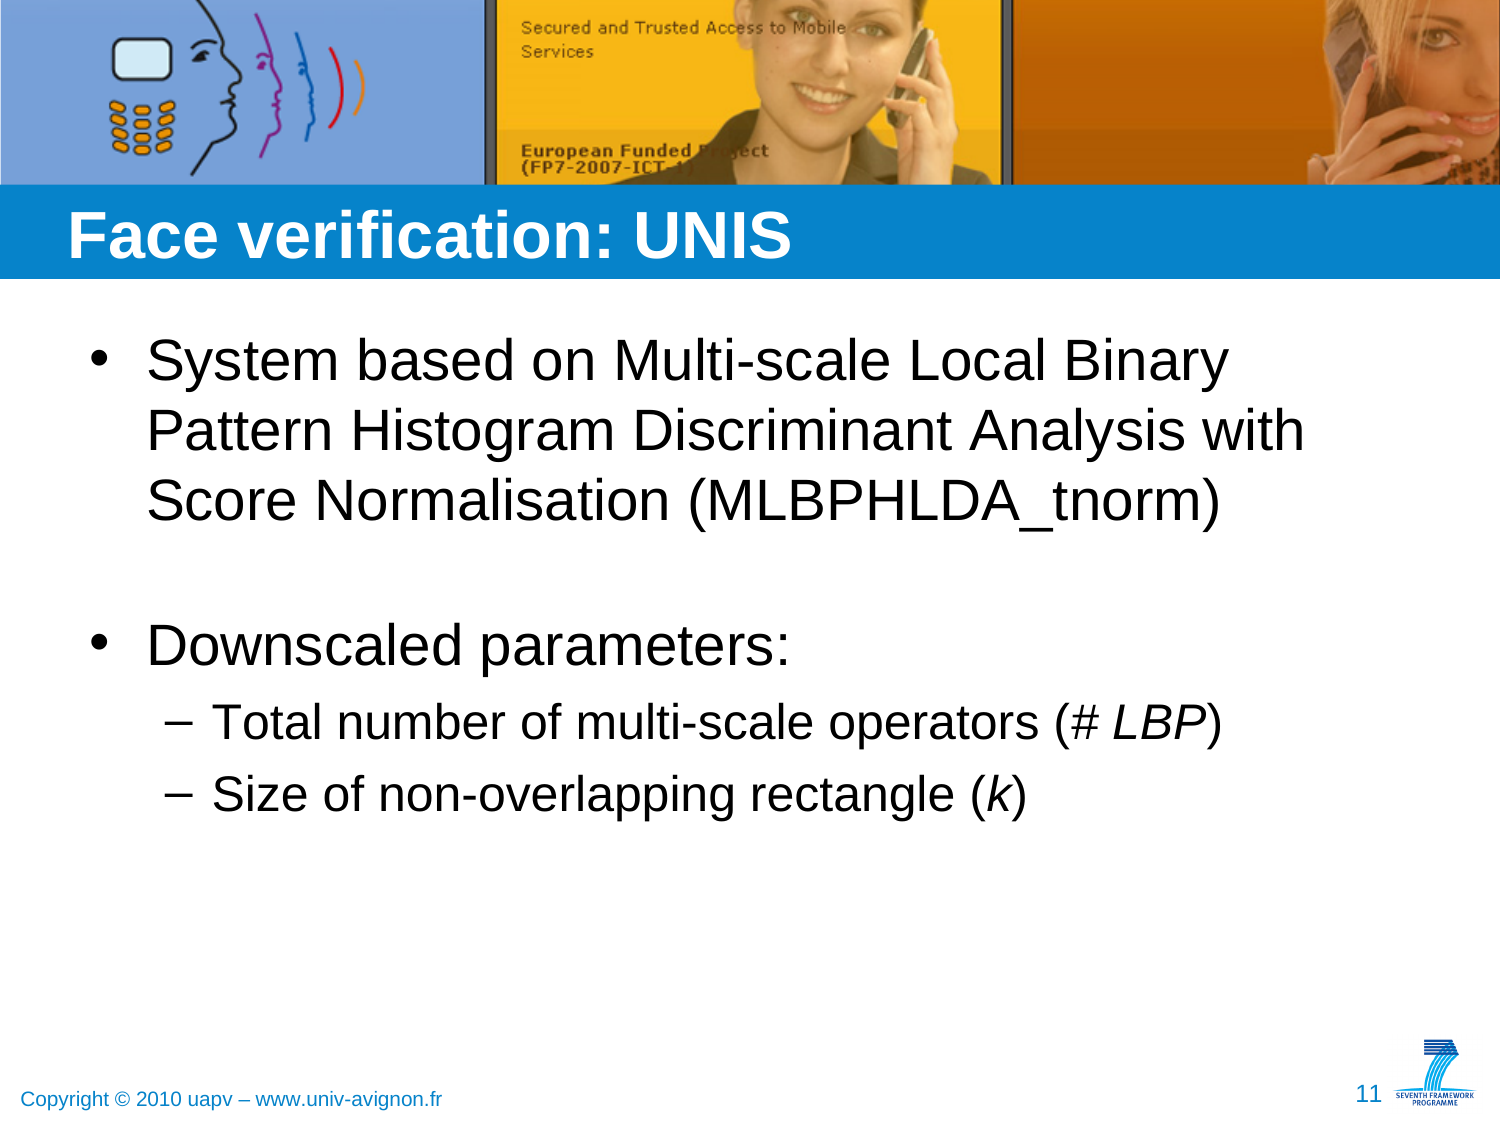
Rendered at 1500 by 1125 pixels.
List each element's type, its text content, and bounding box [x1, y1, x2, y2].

picture [0, 0, 1500, 184]
picture [1387, 1034, 1483, 1114]
list System based on Multi-scale Local Binary Pattern Histogram Discriminant Analysis with Score Normalisation (MLBPHLDA_tnorm) Downscaled parameters: Total number of multi-scale operators (# LBP) Size of non-overlapping rectangle (k) [75, 314, 1447, 1024]
title Face verification: UNIS [53, 183, 1437, 280]
